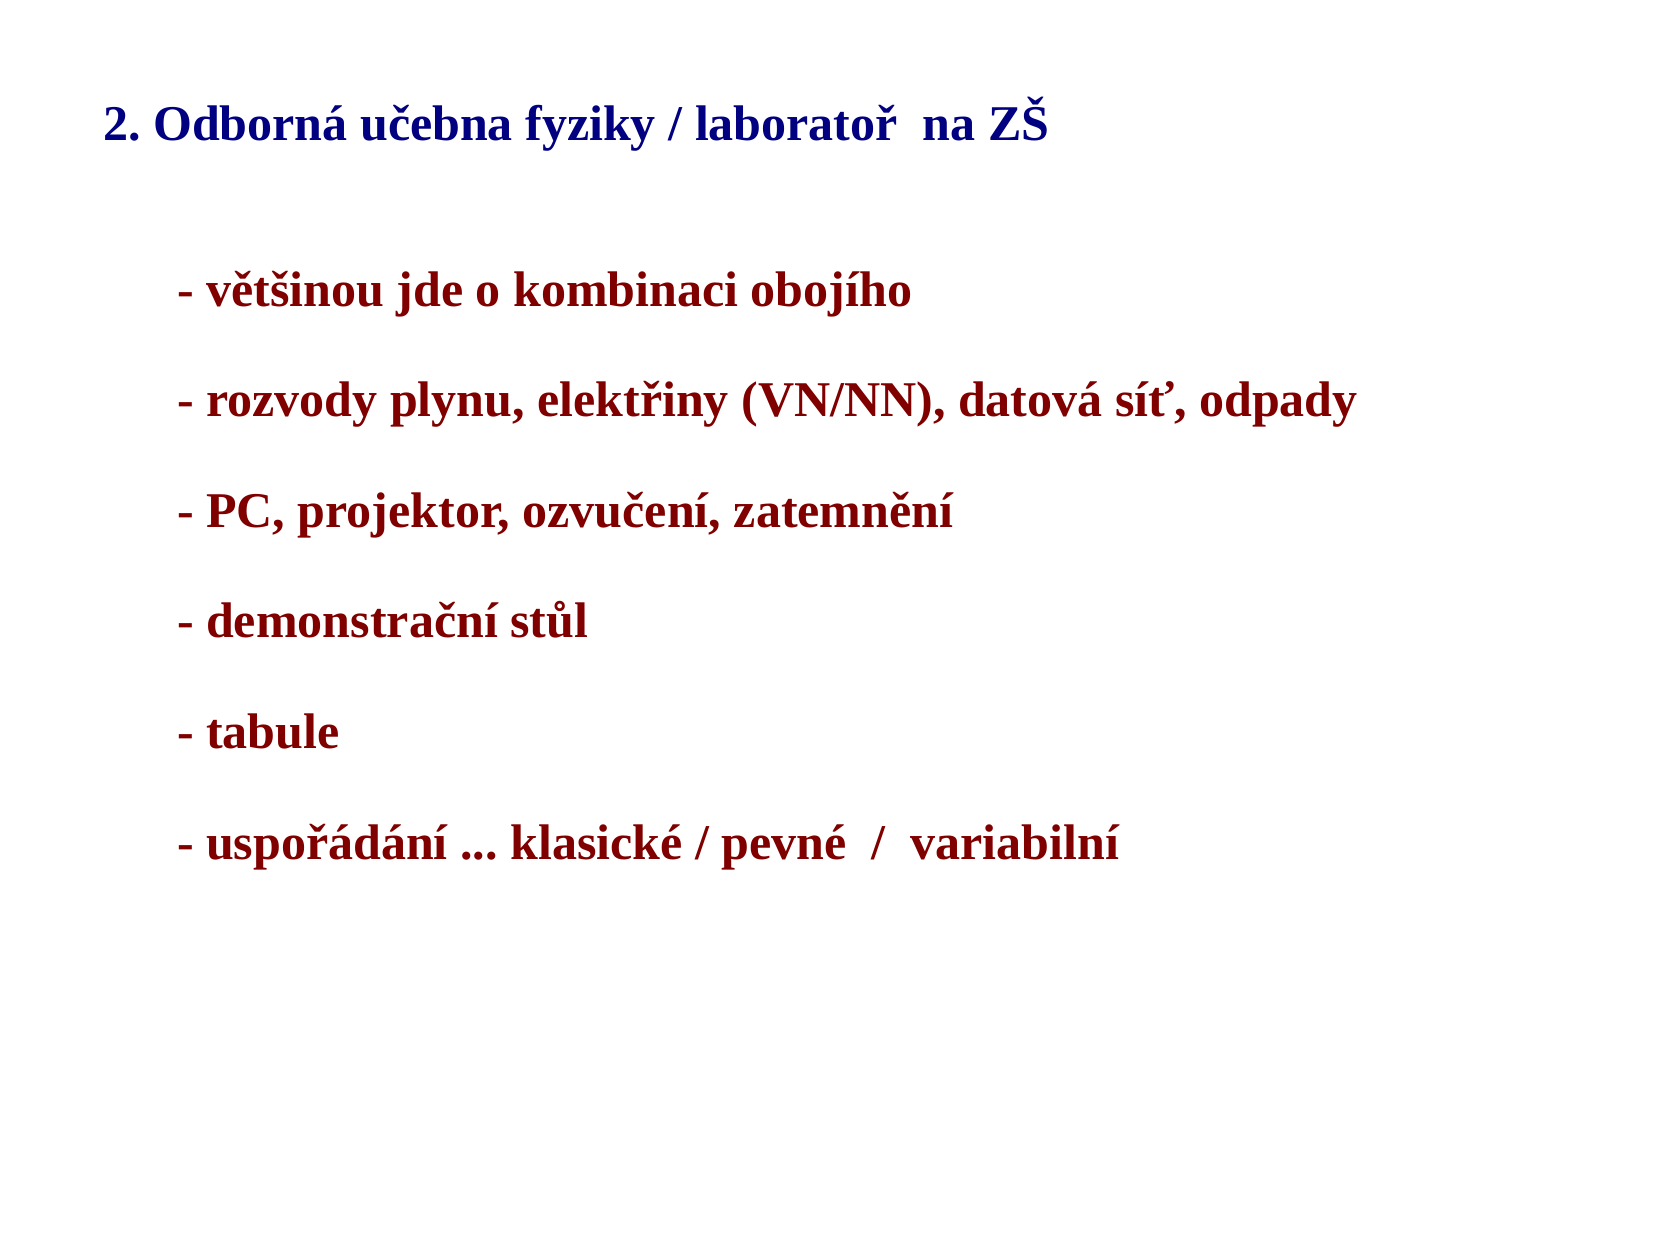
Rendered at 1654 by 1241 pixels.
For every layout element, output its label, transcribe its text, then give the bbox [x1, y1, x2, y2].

text_box 2. Odborná učebna fyziky / laboratoř na ZŠ - většinou jde o kombinaci obojího - rozvody plynu, elektřiny (VN/NN), datová síť, odpady - PC, projektor, ozvučení, zatemnění - demonstrační stůl - tabule - uspořádání ... klasické / pevné / variabilní [88, 88, 1373, 895]
